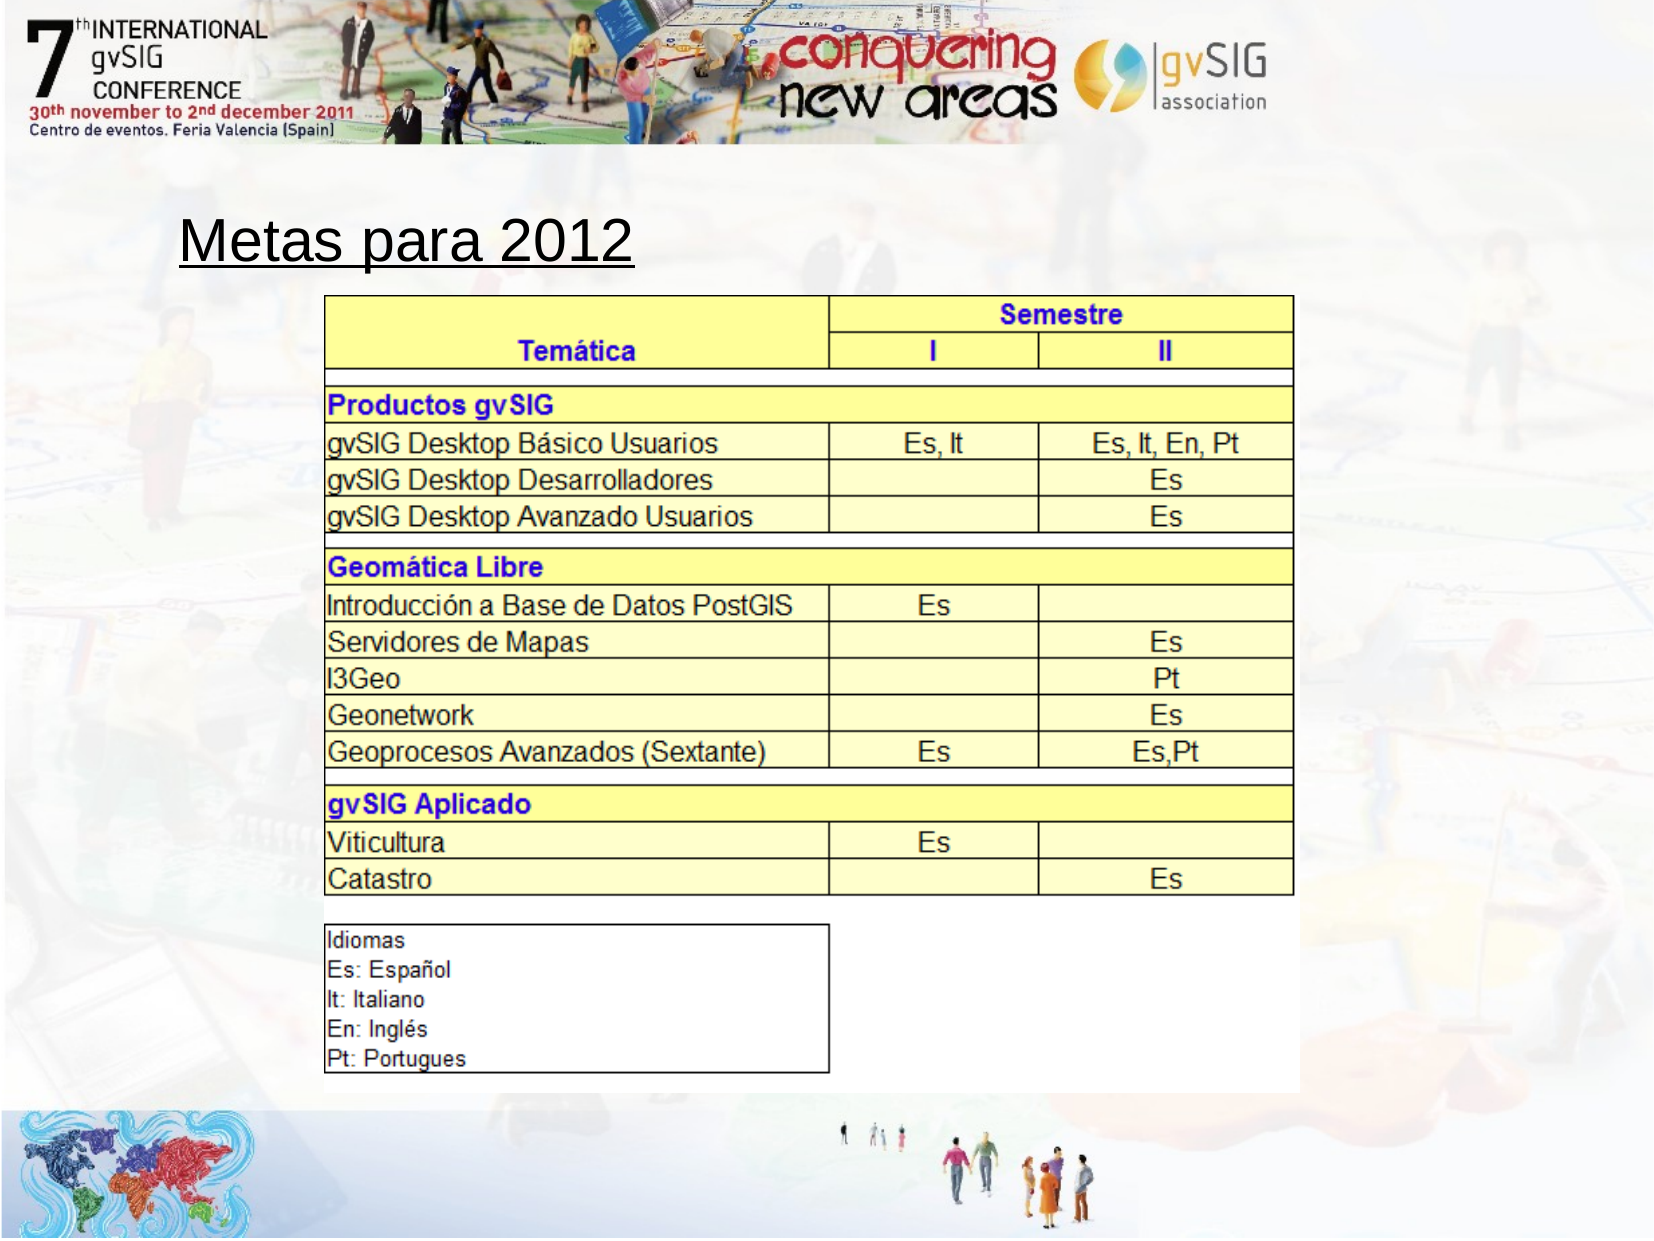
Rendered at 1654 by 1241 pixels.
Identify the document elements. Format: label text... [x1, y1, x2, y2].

list Metas para 2012 [118, 206, 1518, 355]
picture [1, 0, 1654, 1238]
